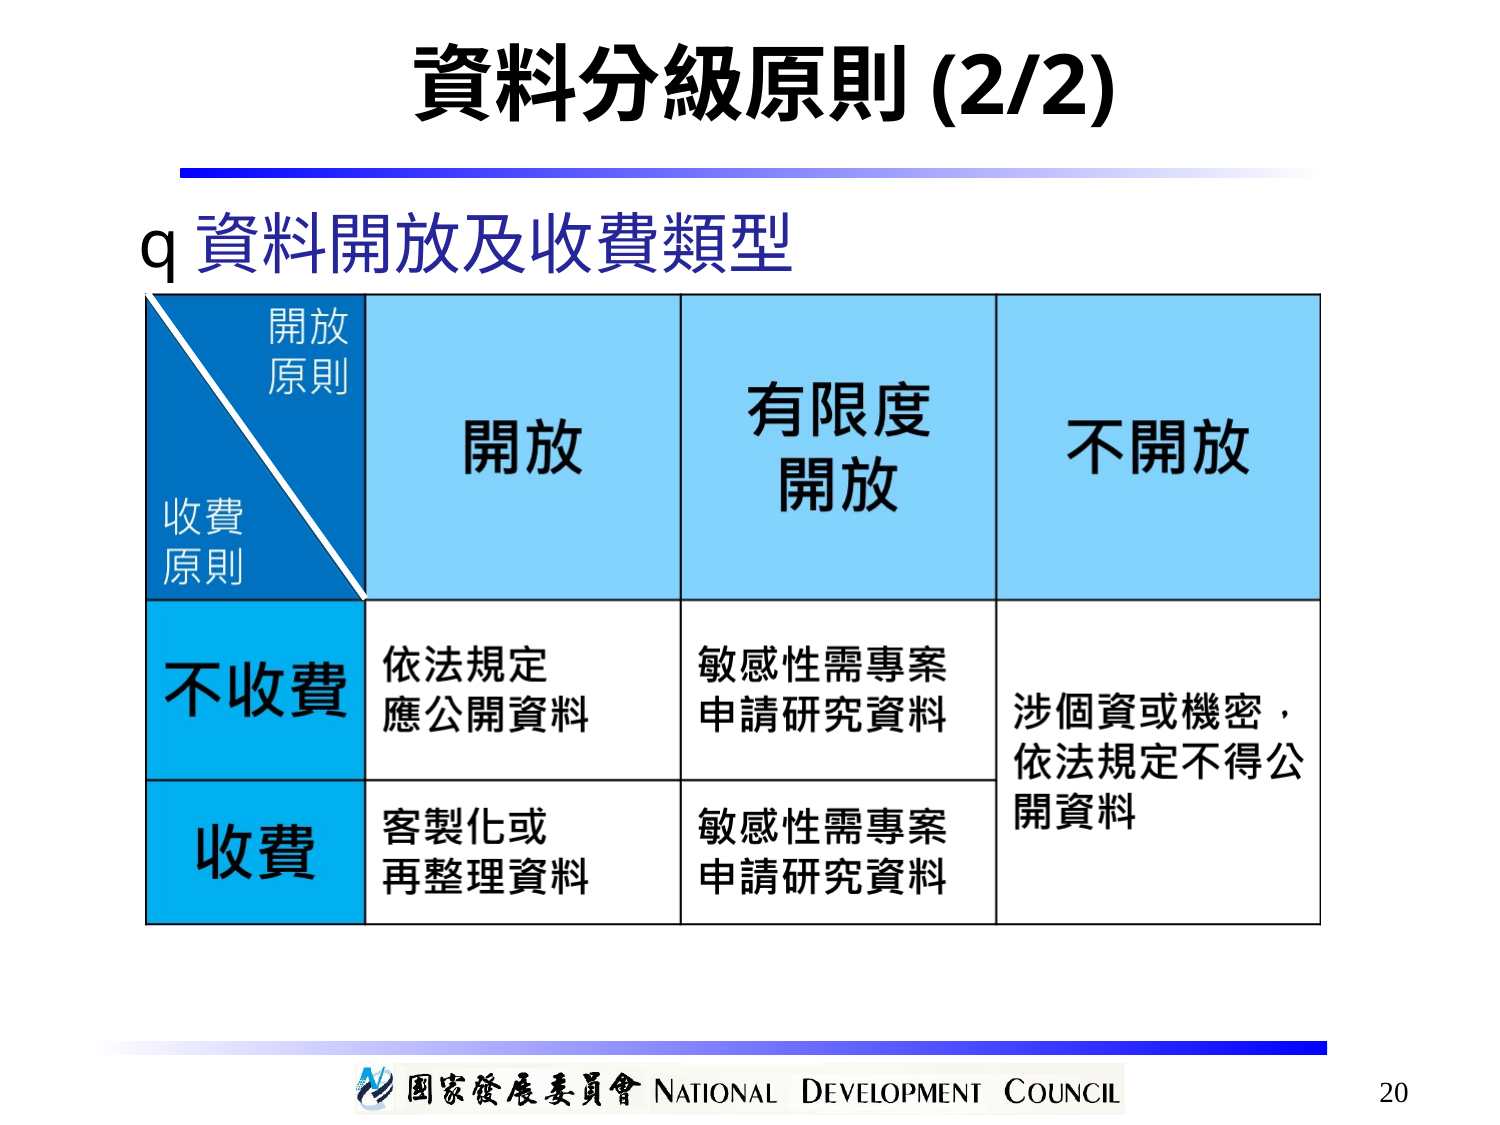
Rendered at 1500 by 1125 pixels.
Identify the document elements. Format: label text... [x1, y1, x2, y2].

picture [145, 293, 1321, 928]
text_box 20 [1364, 1070, 1490, 1106]
text_box 資料分級原則(2/2) [108, 23, 1420, 164]
text_box 資料開放及收費類型 [123, 194, 1428, 293]
